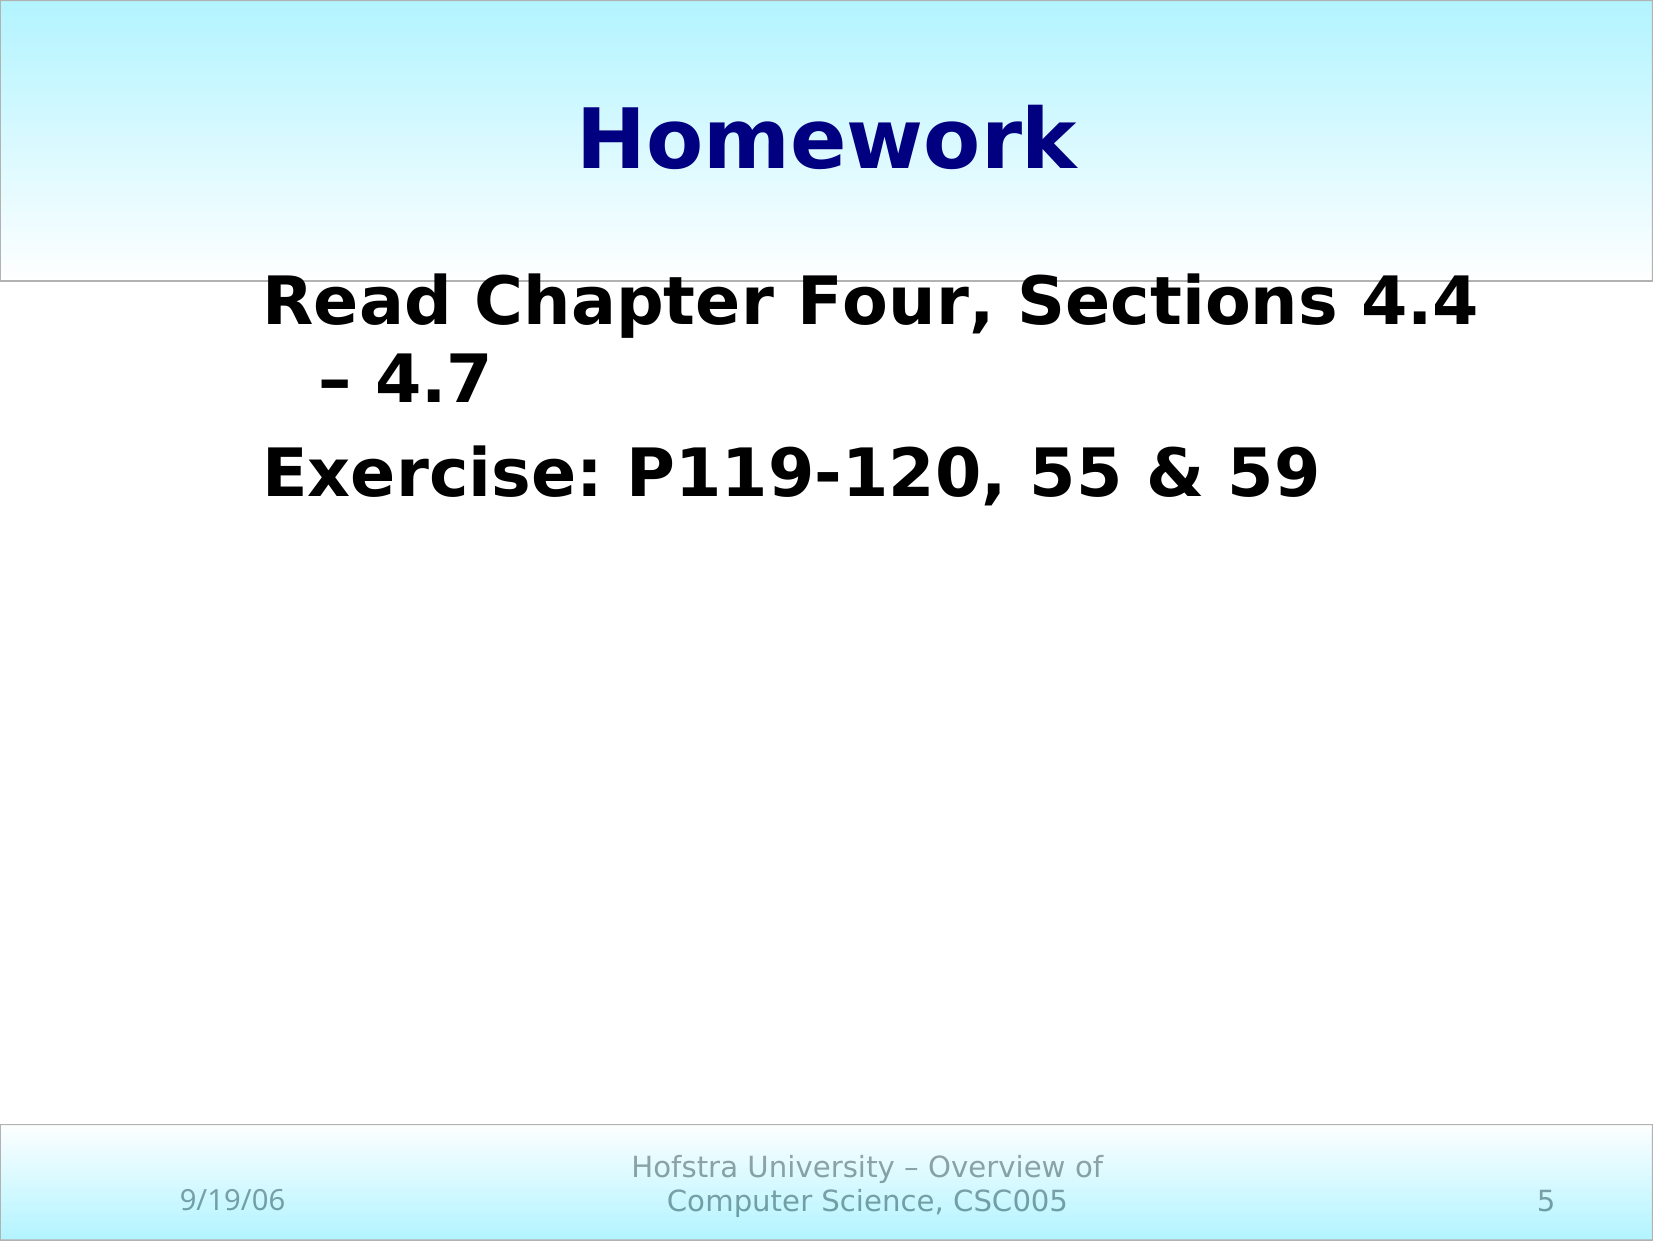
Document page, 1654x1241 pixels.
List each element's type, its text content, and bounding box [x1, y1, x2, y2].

list Read Chapter Four, Sections 4.4 – 4.7 Exercise: P119-120, 55 & 59 [262, 262, 1512, 1007]
title Homework [78, 77, 1576, 203]
